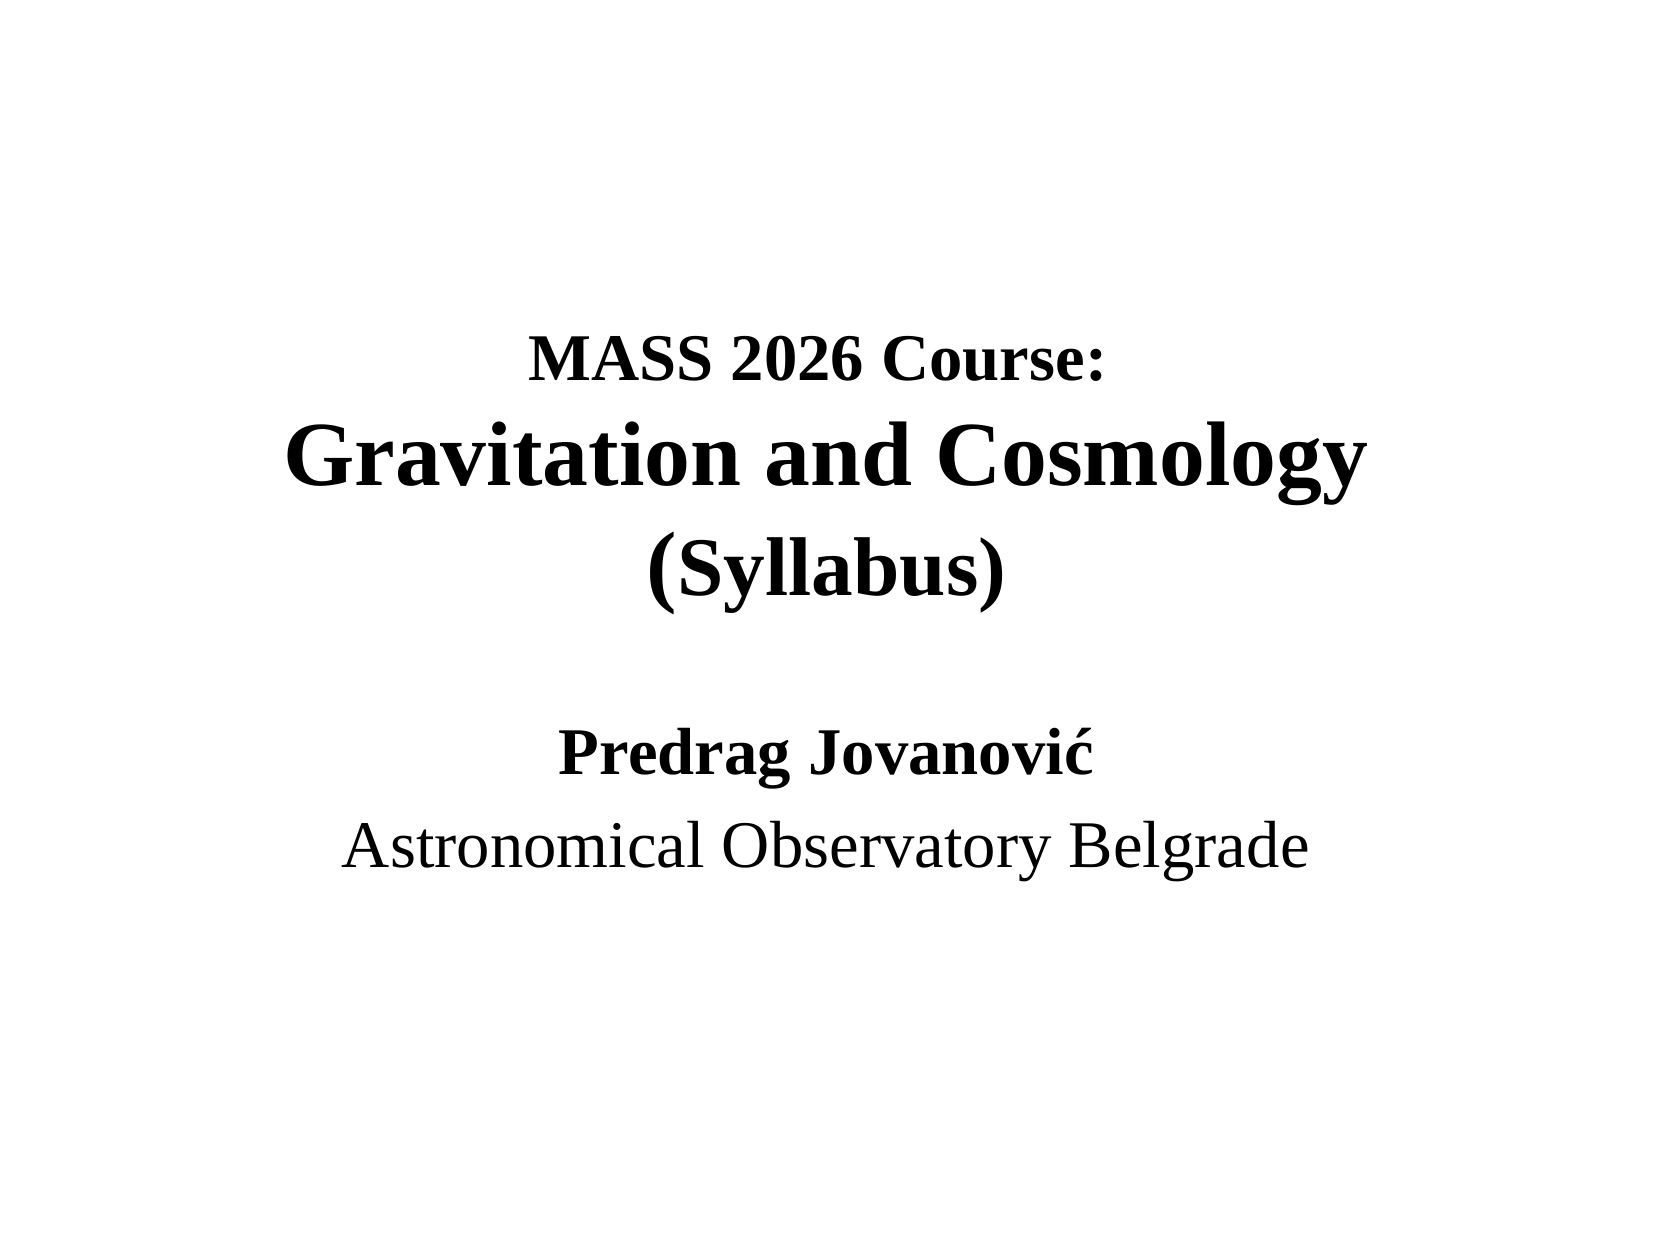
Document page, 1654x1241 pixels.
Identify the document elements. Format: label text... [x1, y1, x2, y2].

subtitle Predrag Jovanović Astronomical Observatory Belgrade [248, 700, 1406, 921]
title MASS 2026 Course: Gravitation and Cosmology (Syllabus) [123, 330, 1530, 597]
